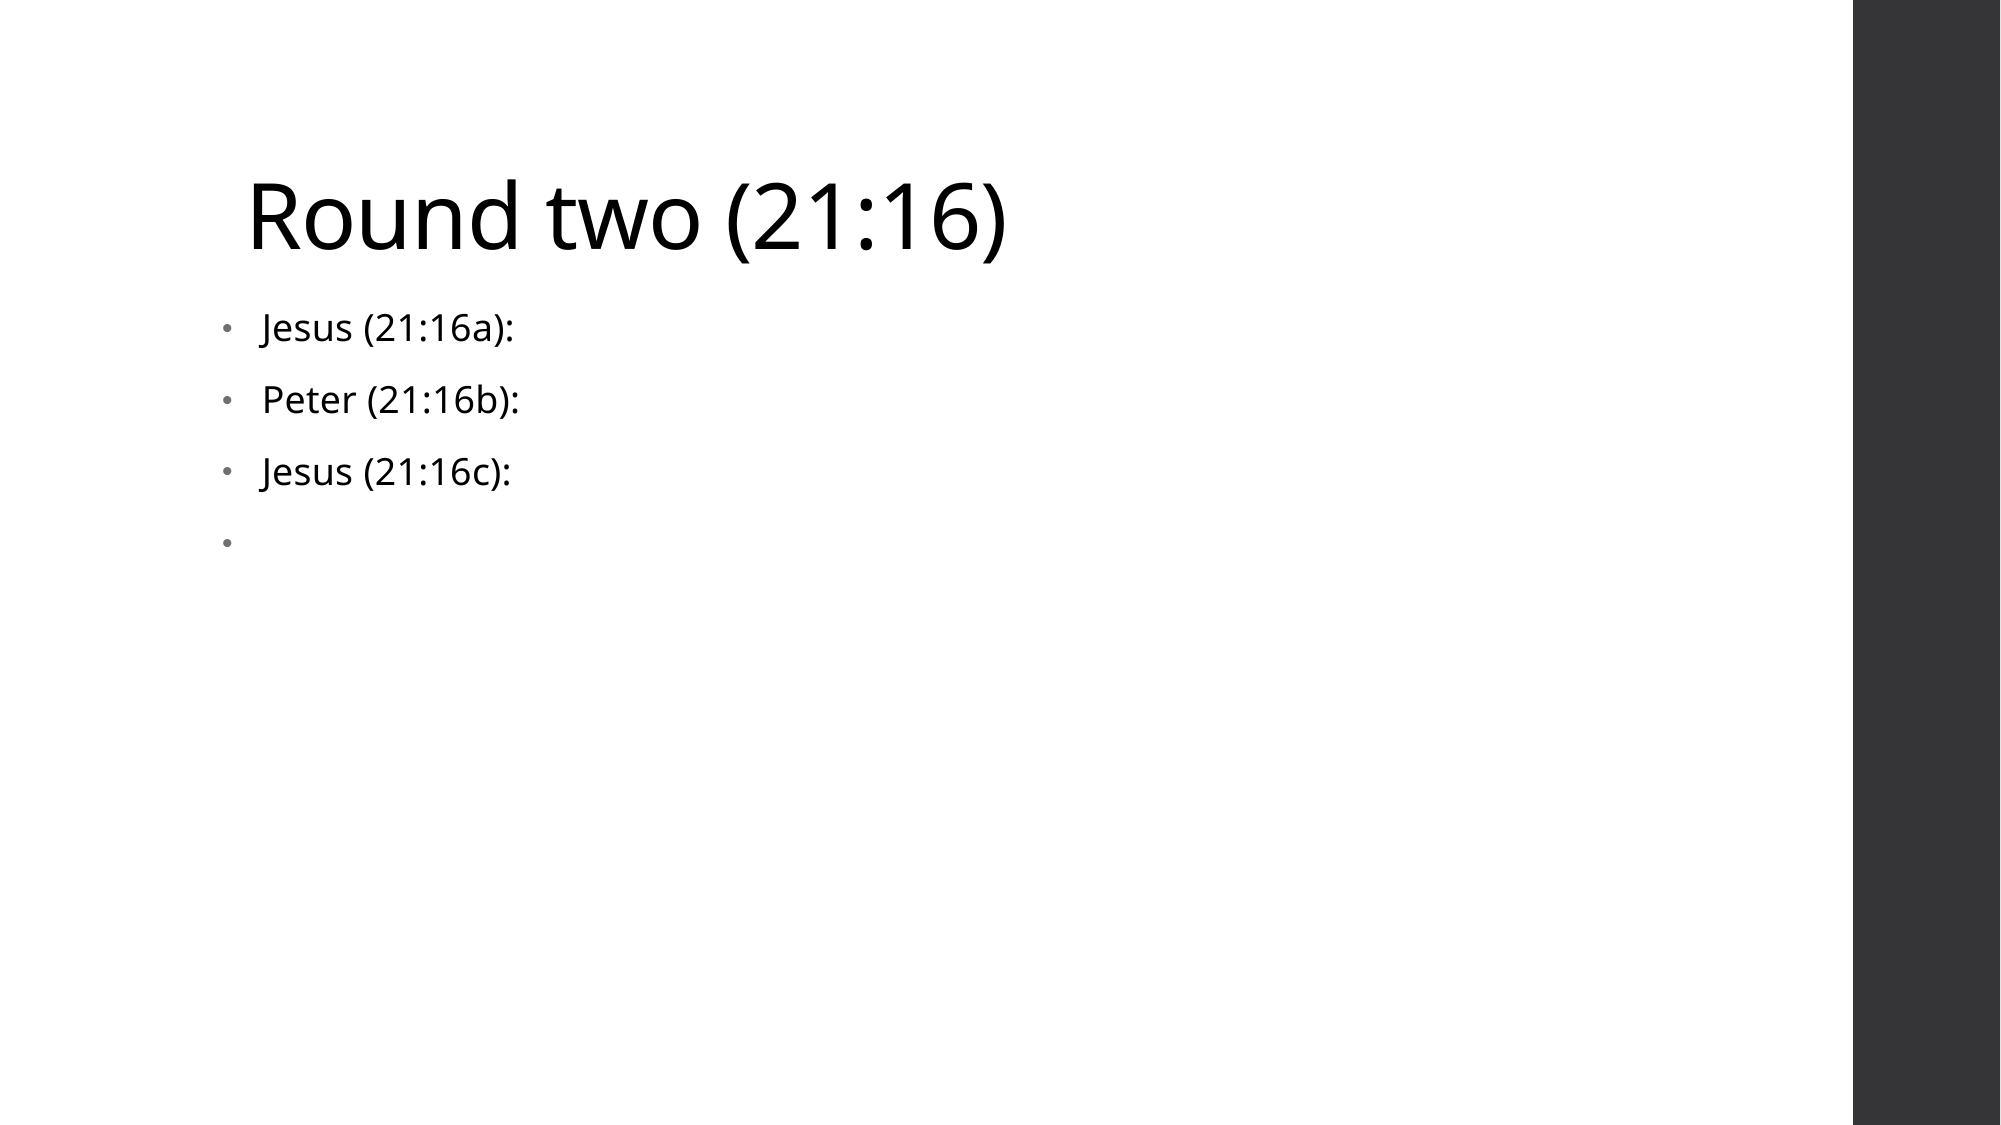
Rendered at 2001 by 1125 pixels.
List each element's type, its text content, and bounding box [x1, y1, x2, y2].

list Jesus (21:16a): Peter (21:16b): Jesus (21:16c): [206, 299, 1617, 1014]
title Round two (21:16) [206, 60, 1797, 278]
